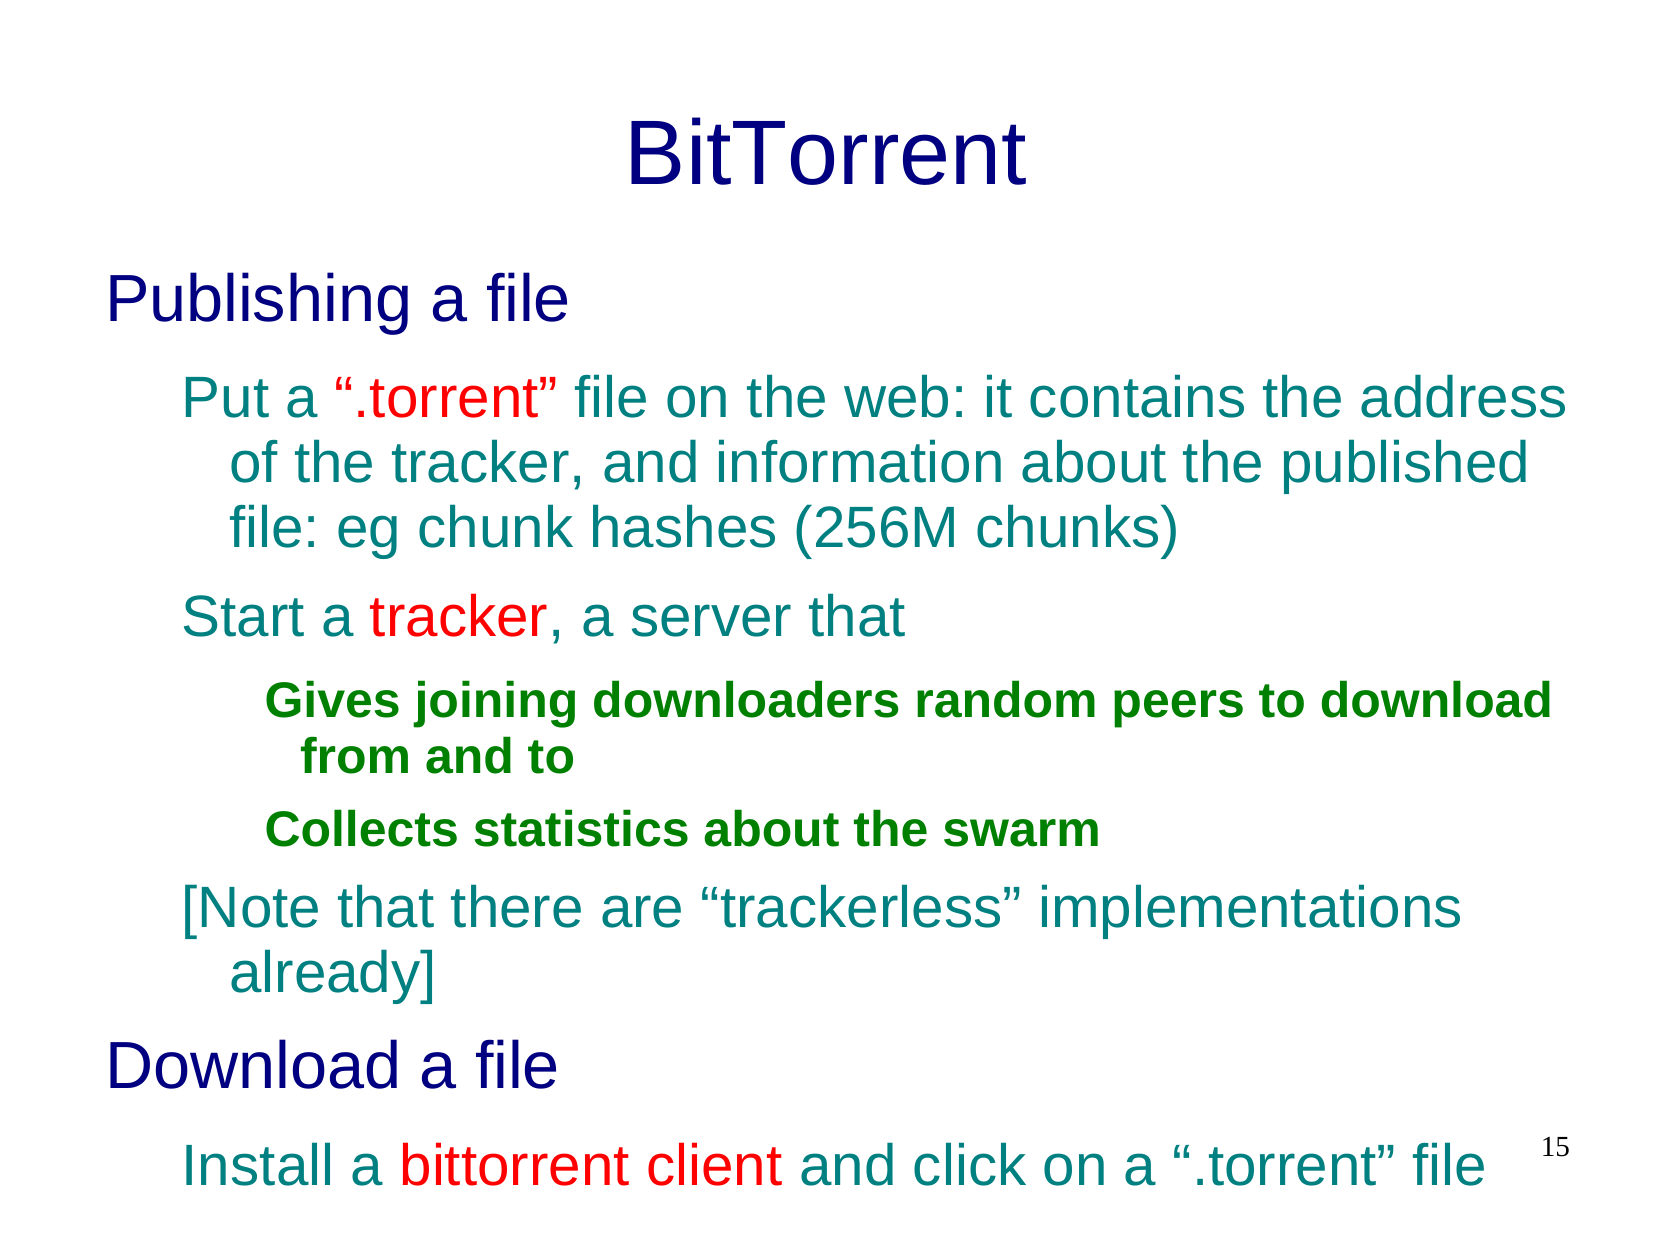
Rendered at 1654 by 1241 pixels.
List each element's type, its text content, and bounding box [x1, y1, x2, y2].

list Publishing a file Put a “.torrent” file on the web: it contains the address of the tracker, and information about the published file: eg chunk hashes (256M chunks) Start a tracker, a server that Gives joining downloaders random peers to download from and to Collects statistics about the swarm [Note that there are “trackerless” implementations already] Download a file Install a bittorrent client and click on a “.torrent” file [87, 260, 1576, 1201]
title BitTorrent [82, 49, 1571, 257]
